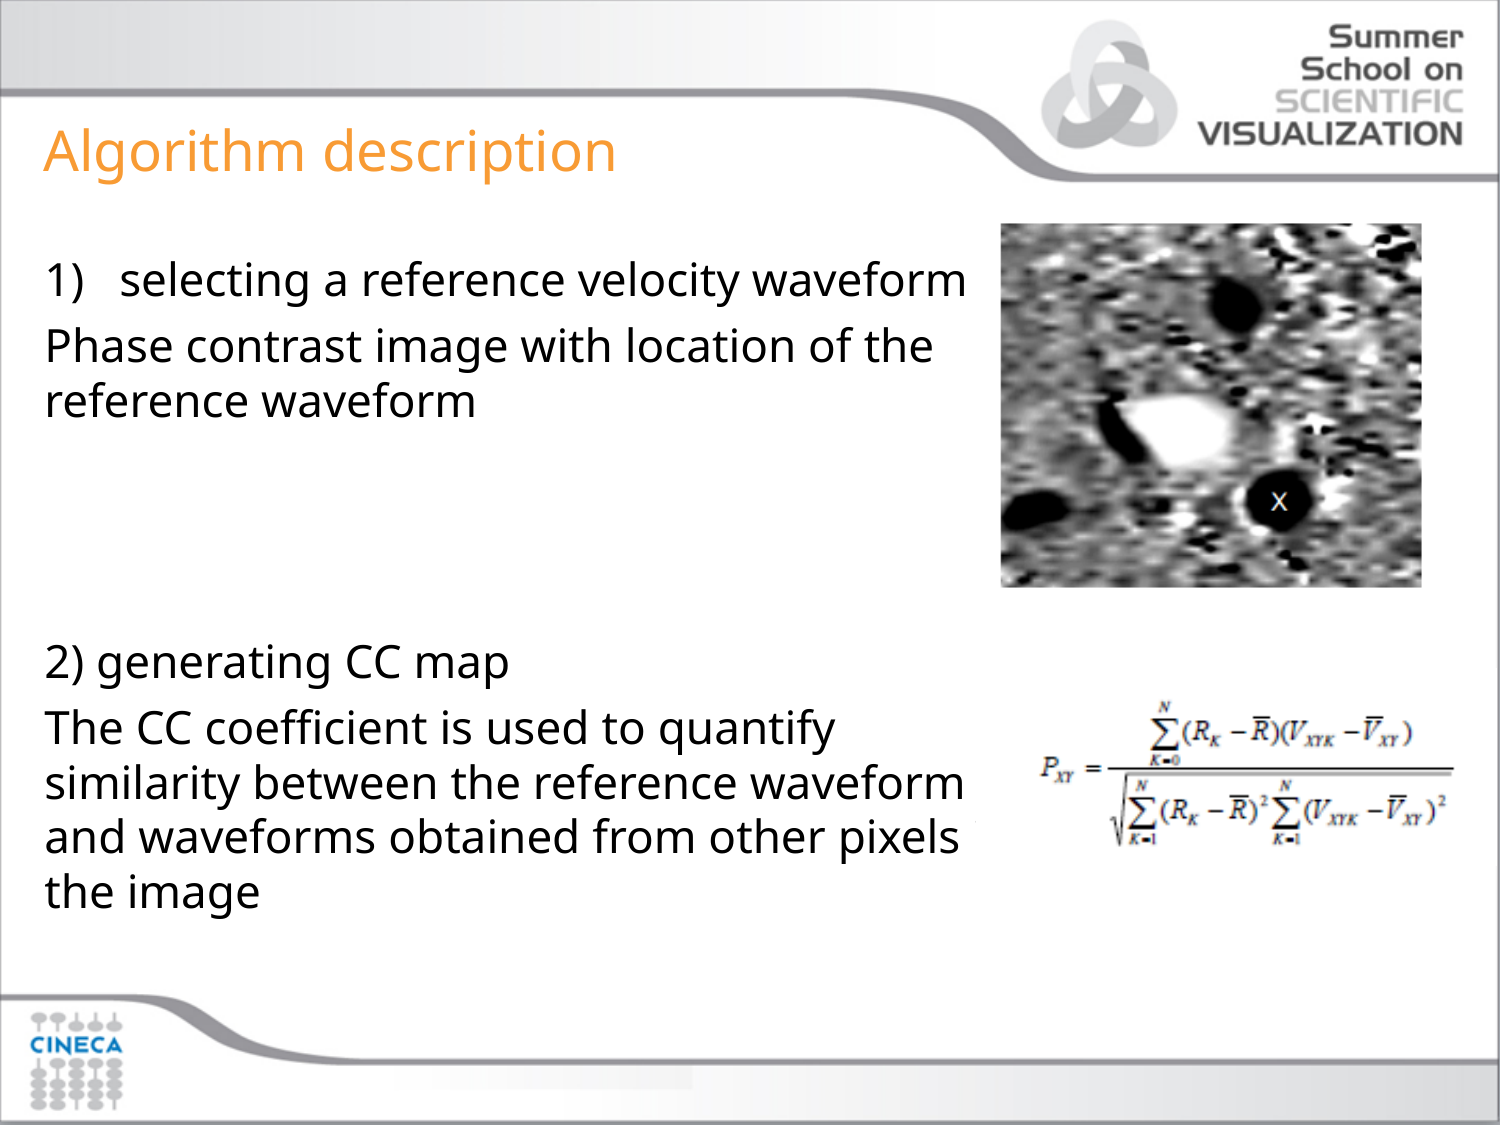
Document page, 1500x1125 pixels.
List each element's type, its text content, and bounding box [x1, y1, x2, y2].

picture [0, 0, 1500, 1125]
list selecting a reference velocity waveform Phase contrast image with location of the reference waveform 2) generating CC map The CC coefficient is used to quantify similarity between the reference waveform and waveforms obtained from other pixels in the image [29, 243, 1034, 1005]
title Algorithm description [17, 90, 644, 209]
